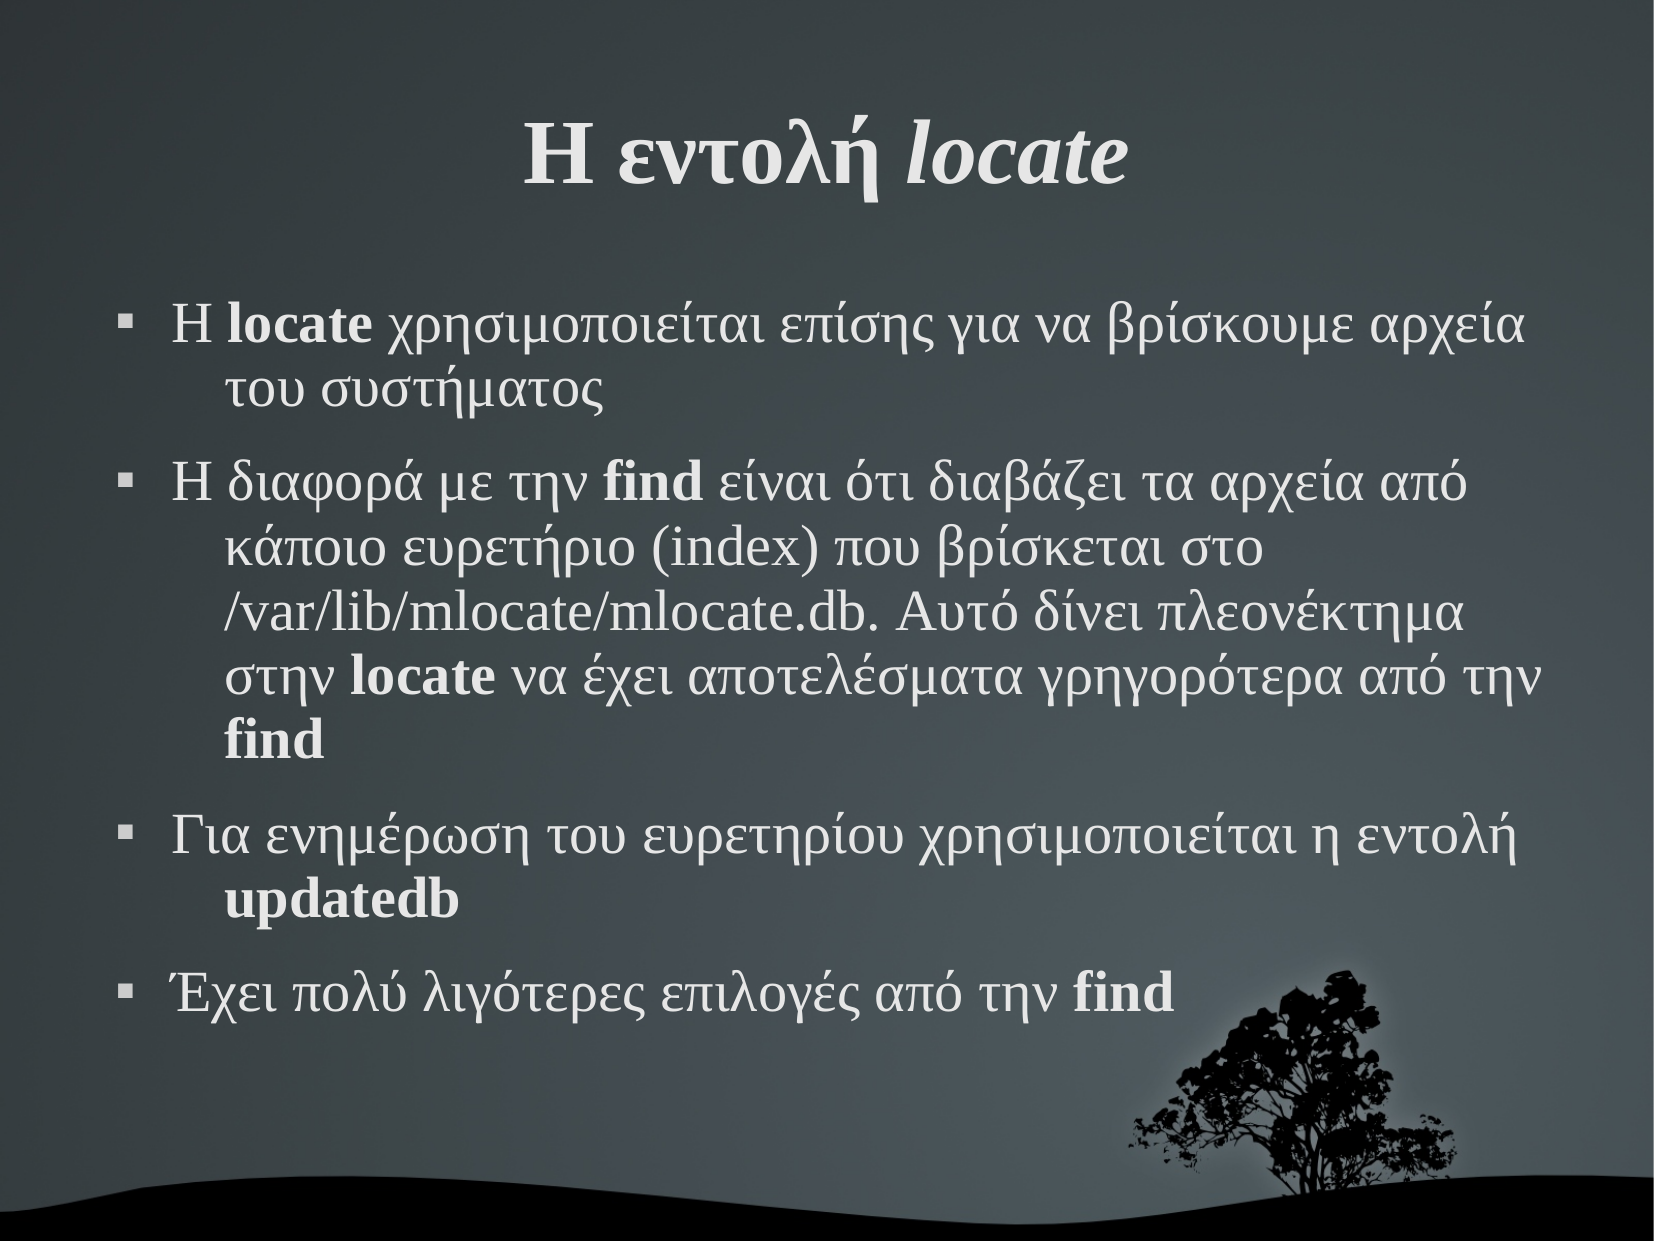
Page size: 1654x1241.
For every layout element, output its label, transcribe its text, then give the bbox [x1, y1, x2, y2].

title Η εντολή locate [82, 49, 1571, 257]
picture [0, 0, 1654, 1241]
list Η locate χρησιμοποιείται επίσης για να βρίσκουμε αρχεία του συστήματος Η διαφορά με την find είναι ότι διαβάζει τα αρχεία από κάποιο ευρετήριο (index) που βρίσκεται στο /var/lib/mlocate/mlocate.db. Αυτό δίνει πλεονέκτημα στην locate να έχει αποτελέσματα γρηγορότερα από την find Για ενημέρωση του ευρετηρίου χρησιμοποιείται η εντολή updatedb Έχει πολύ λιγότερες επιλογές από την find [82, 290, 1571, 1117]
